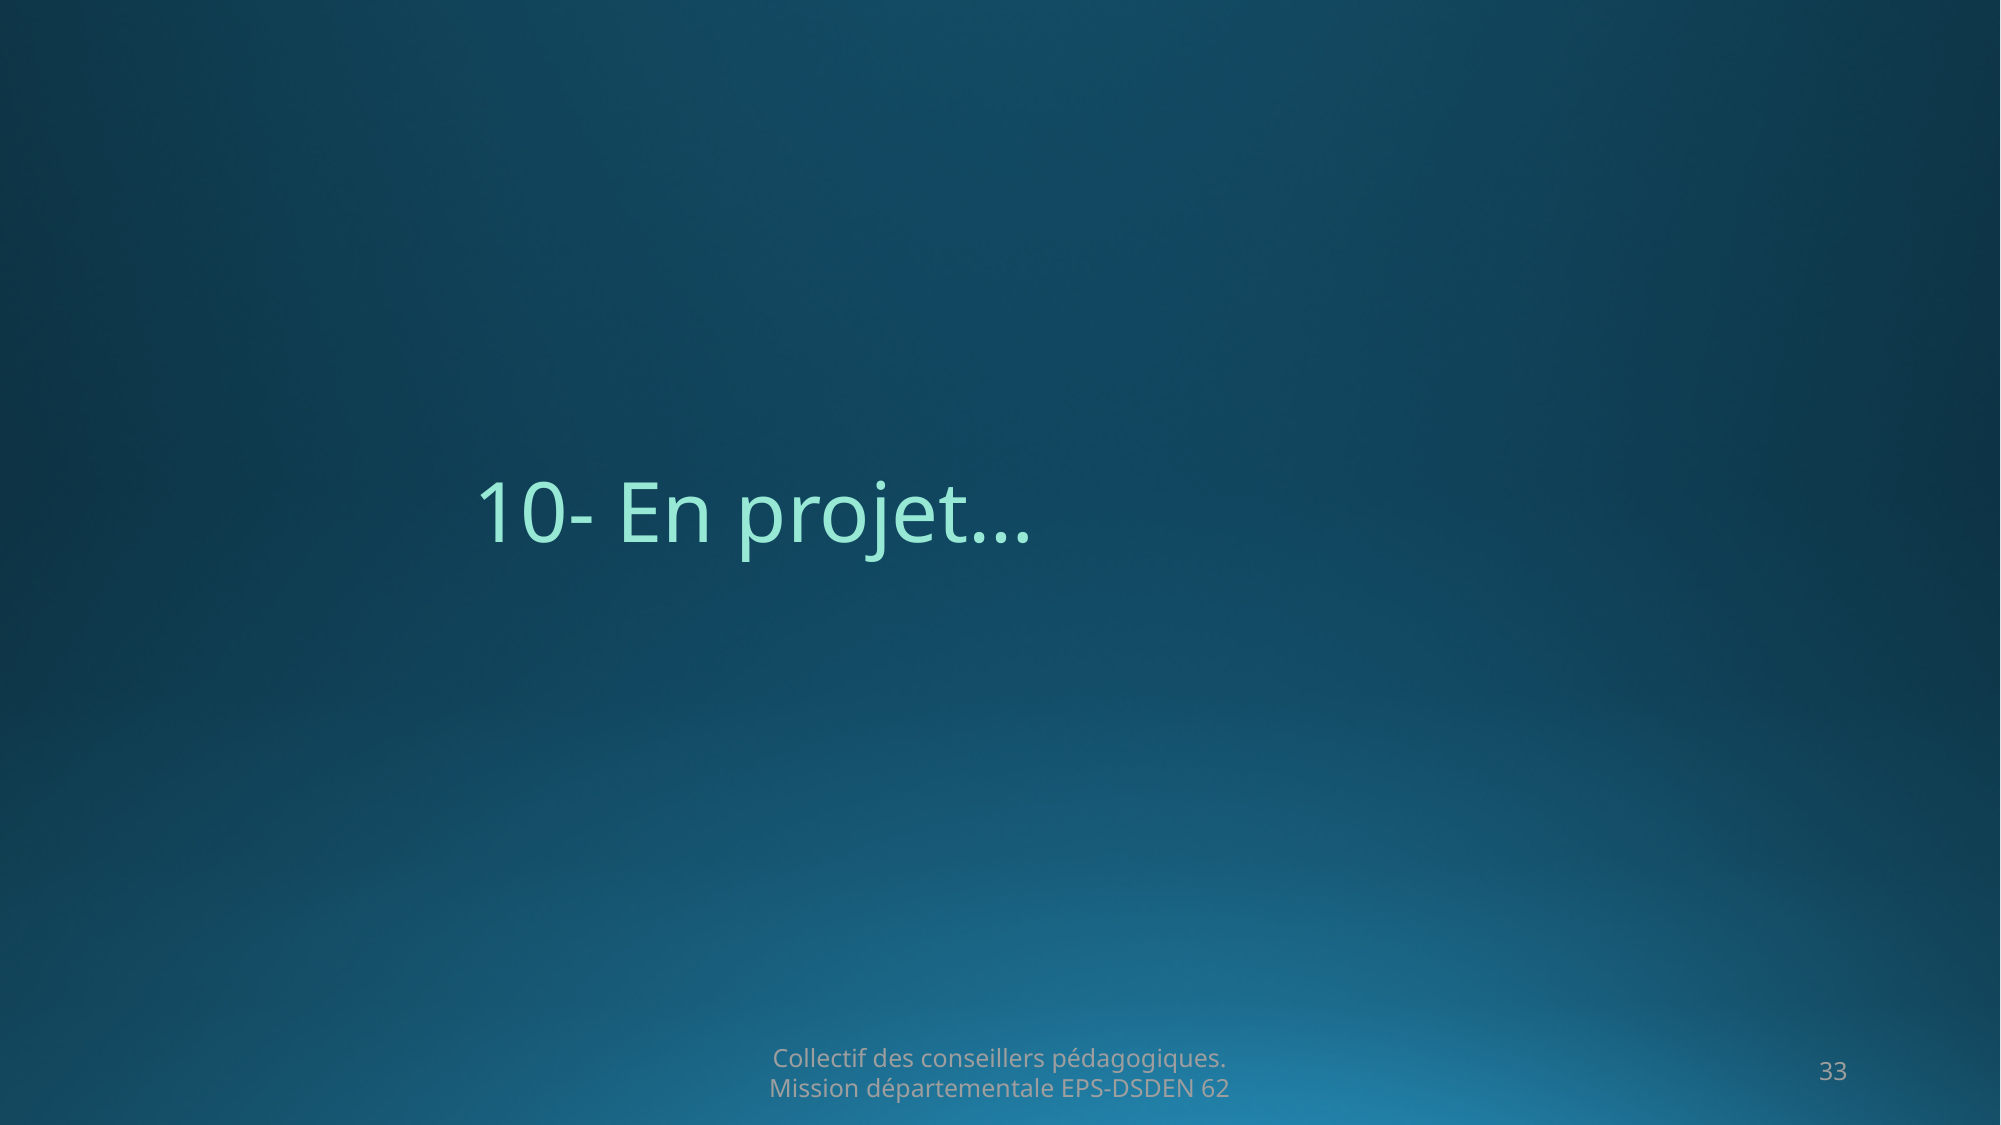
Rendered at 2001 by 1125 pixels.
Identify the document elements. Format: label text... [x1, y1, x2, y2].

text_box 10- En projet… [458, 452, 1216, 567]
text_box Collectif des conseillers pédagogiques. Mission départementale EPS-DSDEN 62 [662, 1042, 1338, 1103]
text_box <numéro> [1412, 1042, 1863, 1103]
picture [0, 0, 2001, 1125]
